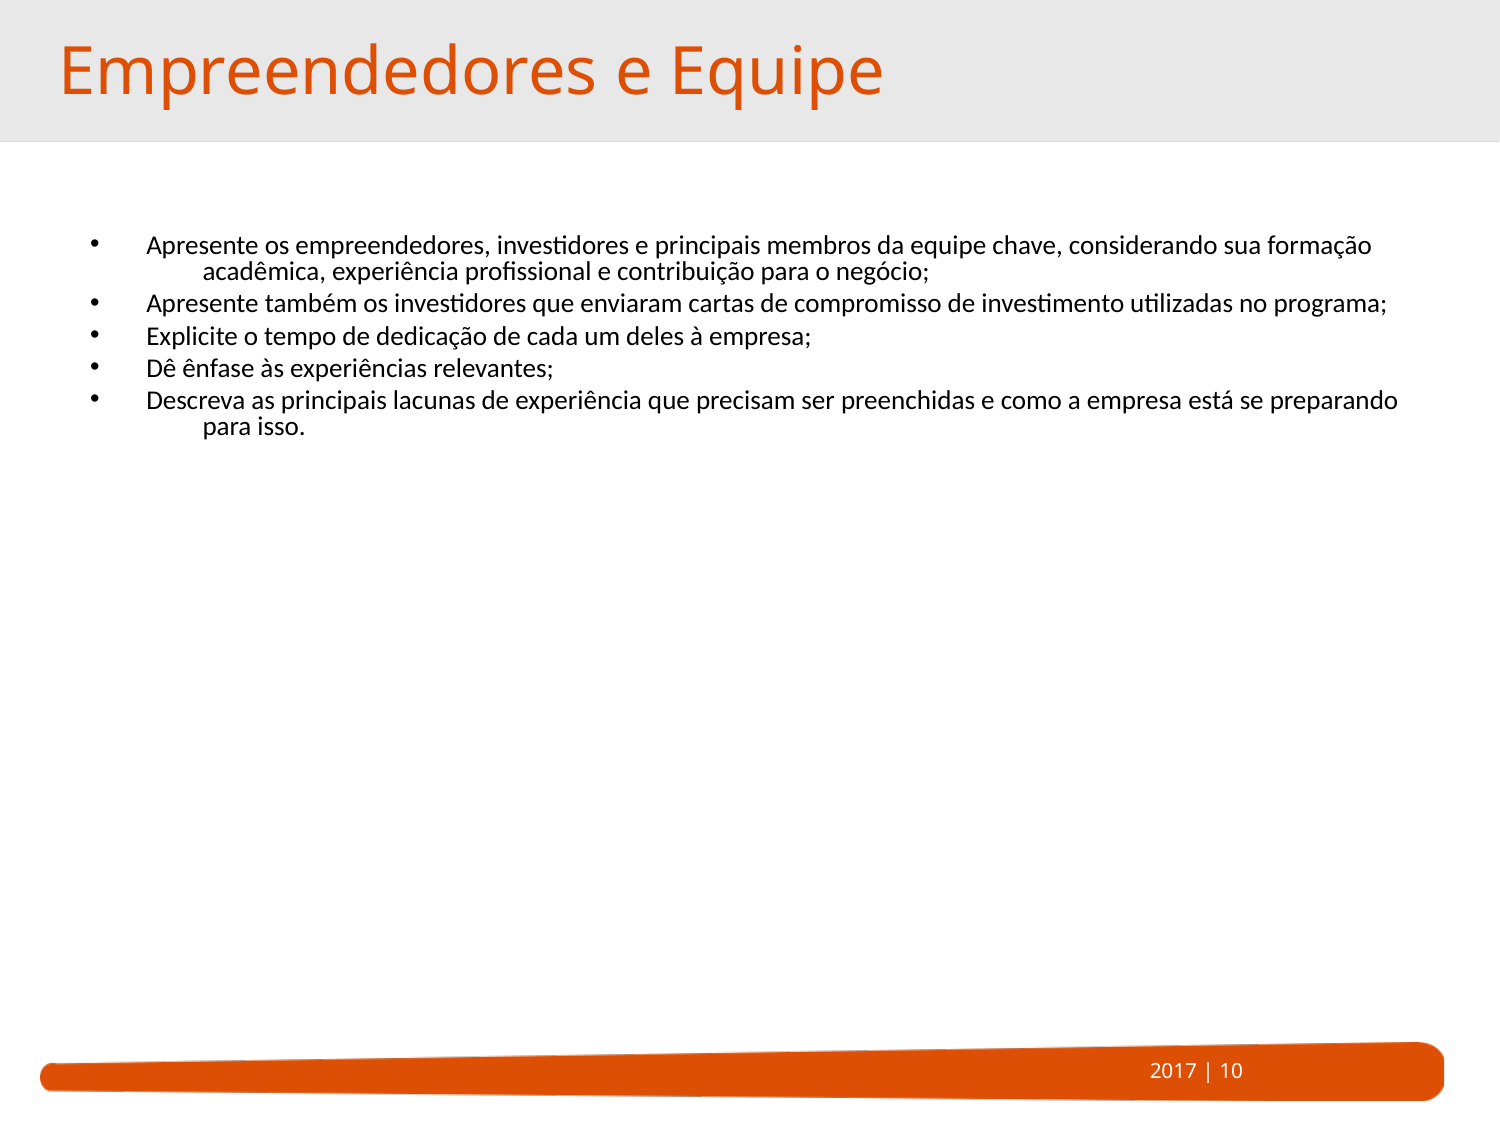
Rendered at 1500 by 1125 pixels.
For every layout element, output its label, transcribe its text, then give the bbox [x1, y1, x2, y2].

text_box Apresente os empreendedores, investidores e principais membros da equipe chave, considerando sua formação acadêmica, experiência profissional e contribuição para o negócio; Apresente também os investidores que enviaram cartas de compromisso de investimento utilizadas no programa; Explicite o tempo de dedicação de cada um deles à empresa; Dê ênfase às experiências relevantes; Descreva as principais lacunas de experiência que precisam ser preenchidas e como a empresa está se preparando para isso. [75, 226, 1426, 1059]
text_box Empreendedores e Equipe [58, 2, 1440, 148]
